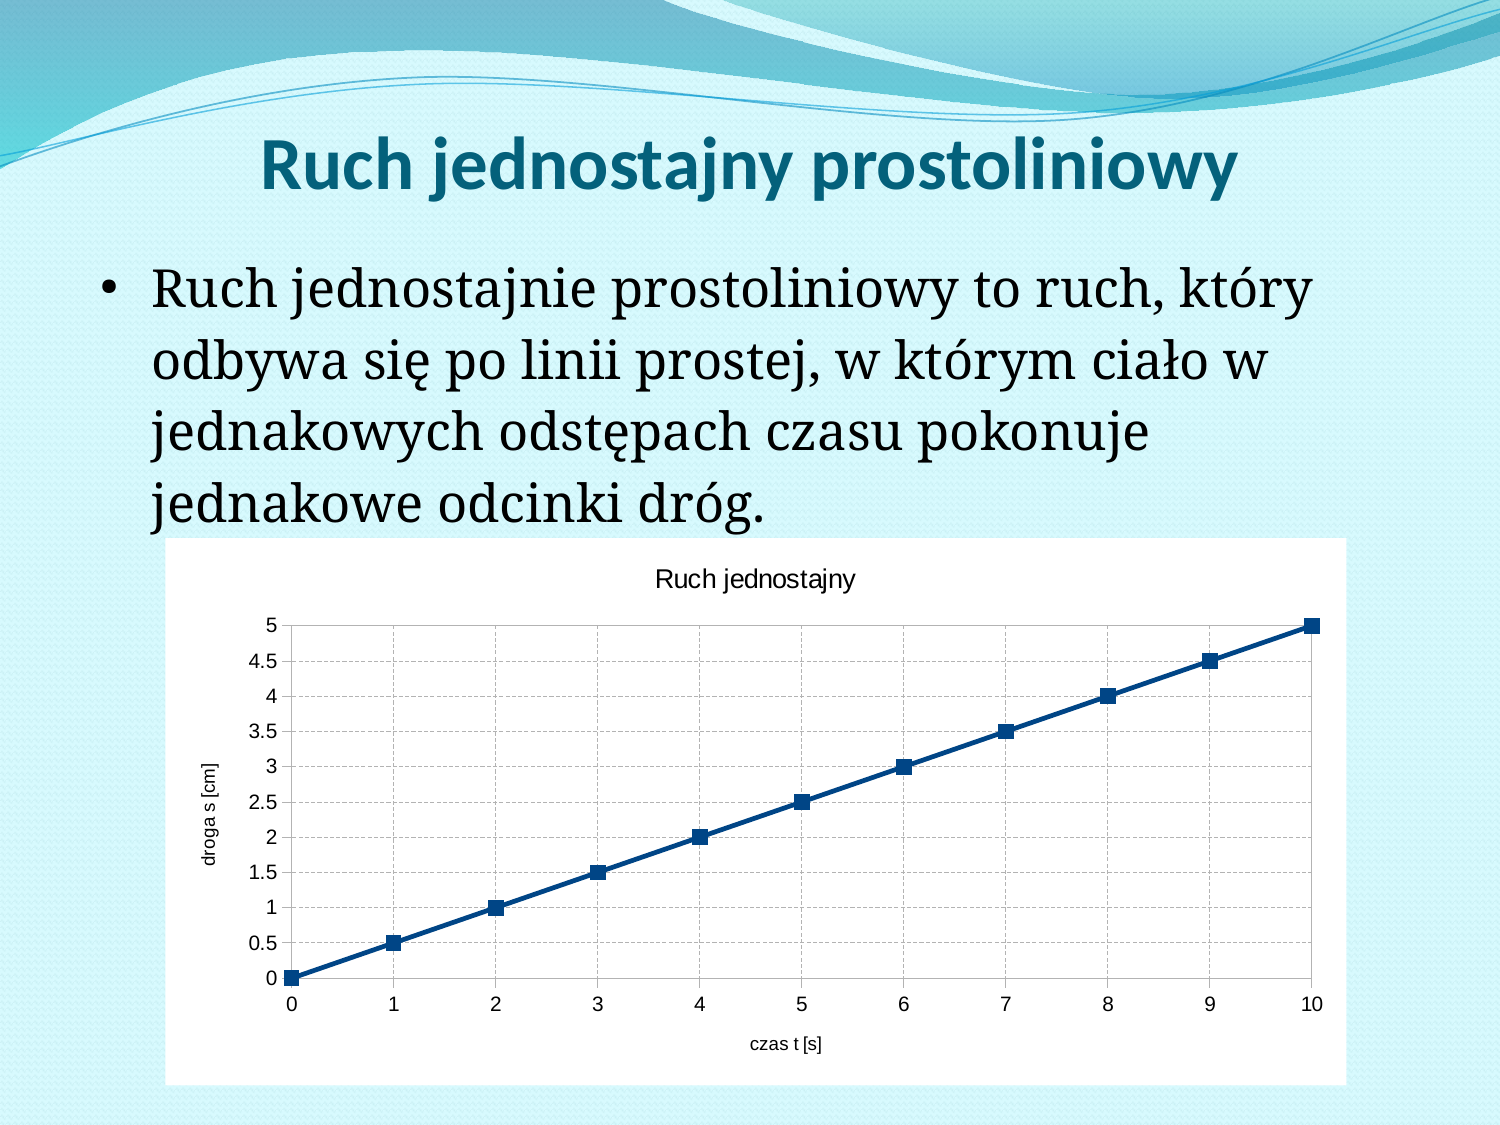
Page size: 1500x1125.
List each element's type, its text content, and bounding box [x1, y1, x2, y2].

list Ruch jednostajnie prostoliniowy to ruch, który odbywa się po linii prostej, w którym ciało w jednakowych odstępach czasu pokonuje jednakowe odcinki dróg. [82, 251, 1433, 539]
title Ruch jednostajny prostoliniowy [106, 82, 1395, 251]
chart [165, 538, 1347, 1086]
picture [0, 0, 1500, 1125]
